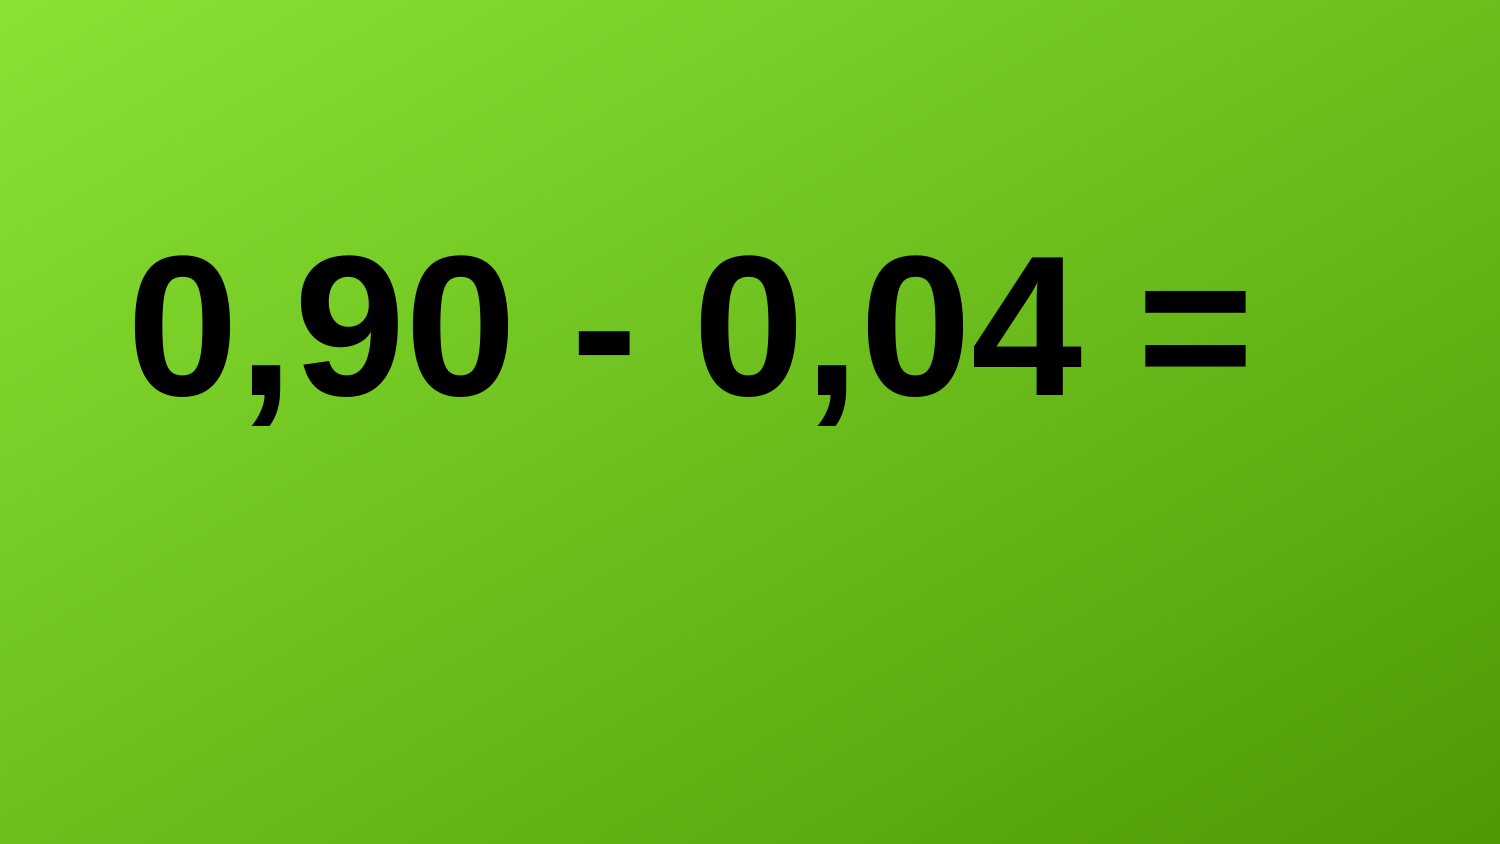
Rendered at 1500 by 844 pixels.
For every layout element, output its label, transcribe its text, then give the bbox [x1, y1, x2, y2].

title 0,90 - 0,04 = [112, 259, 1388, 450]
